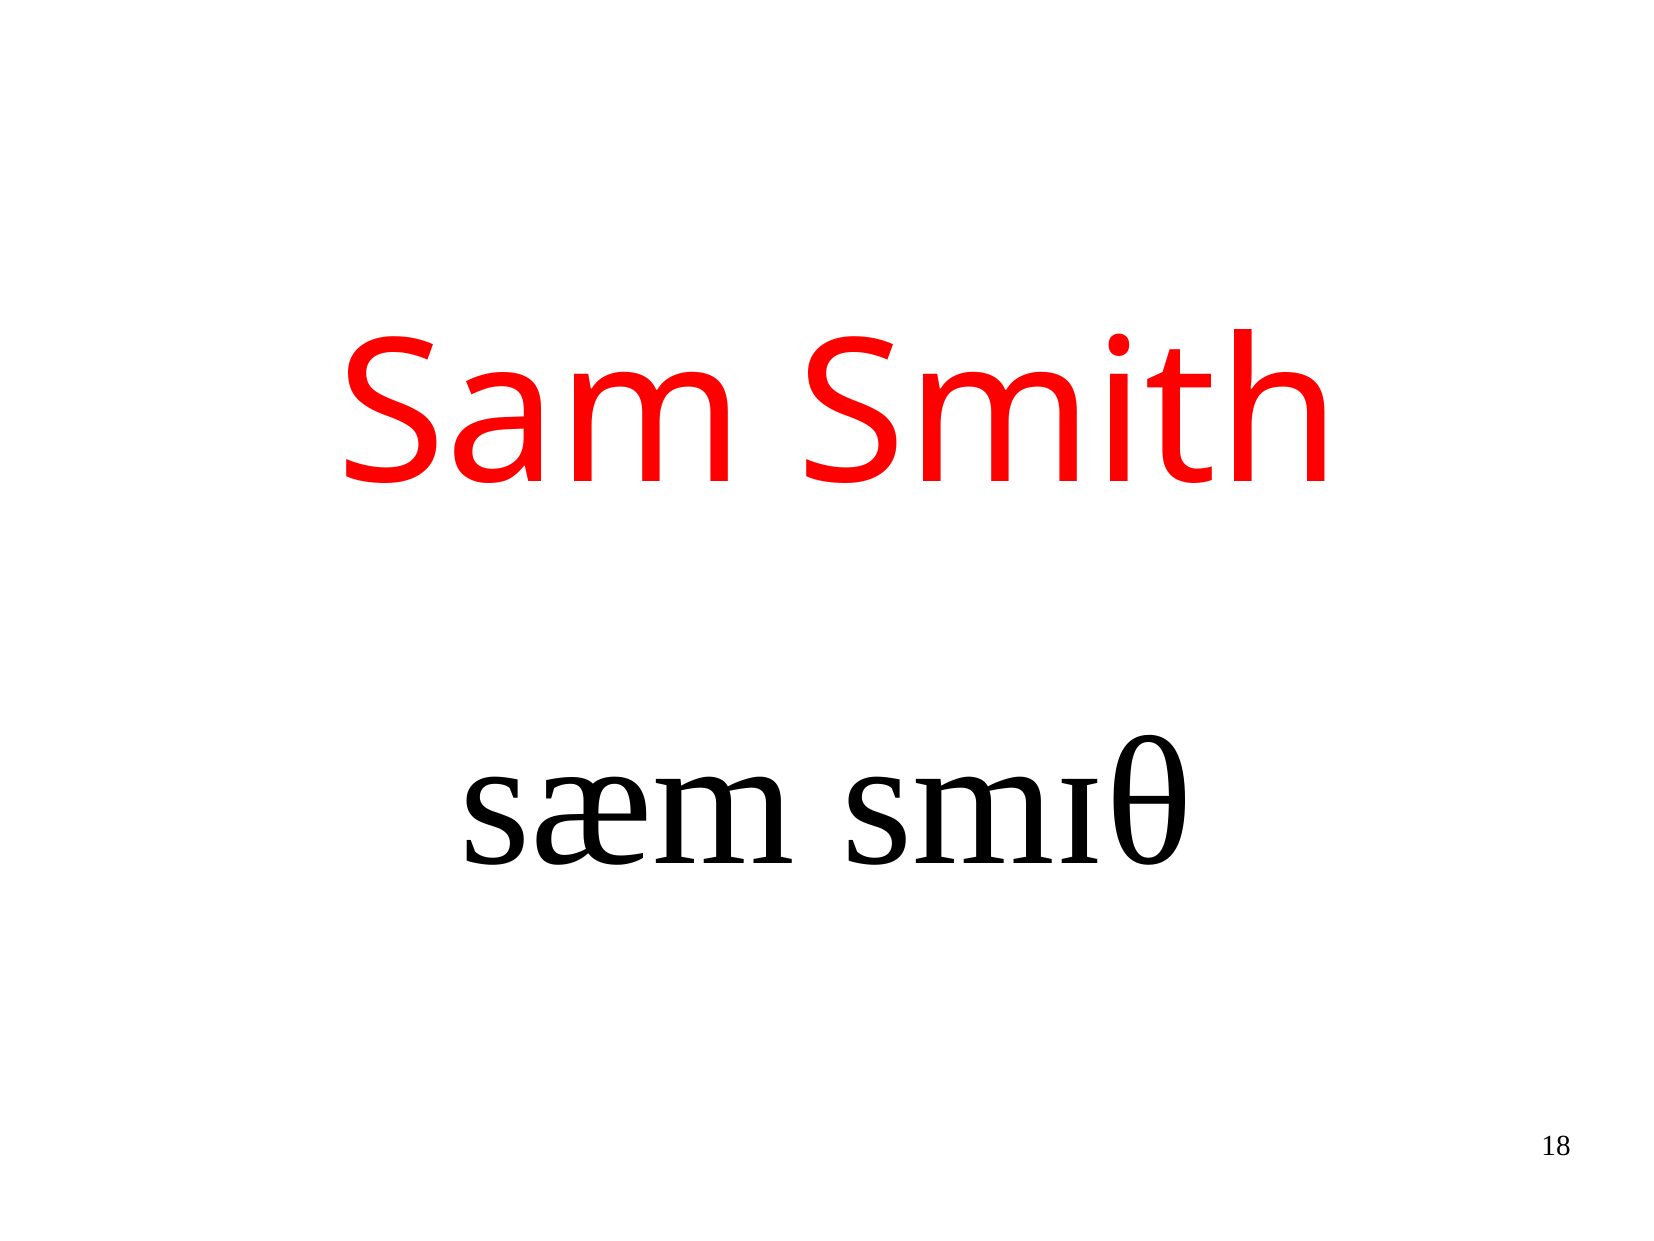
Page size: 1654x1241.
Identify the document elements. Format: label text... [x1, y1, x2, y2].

text_box Sam Smith [82, 259, 1595, 475]
subtitle sæm smɪθ [82, 475, 1571, 1109]
